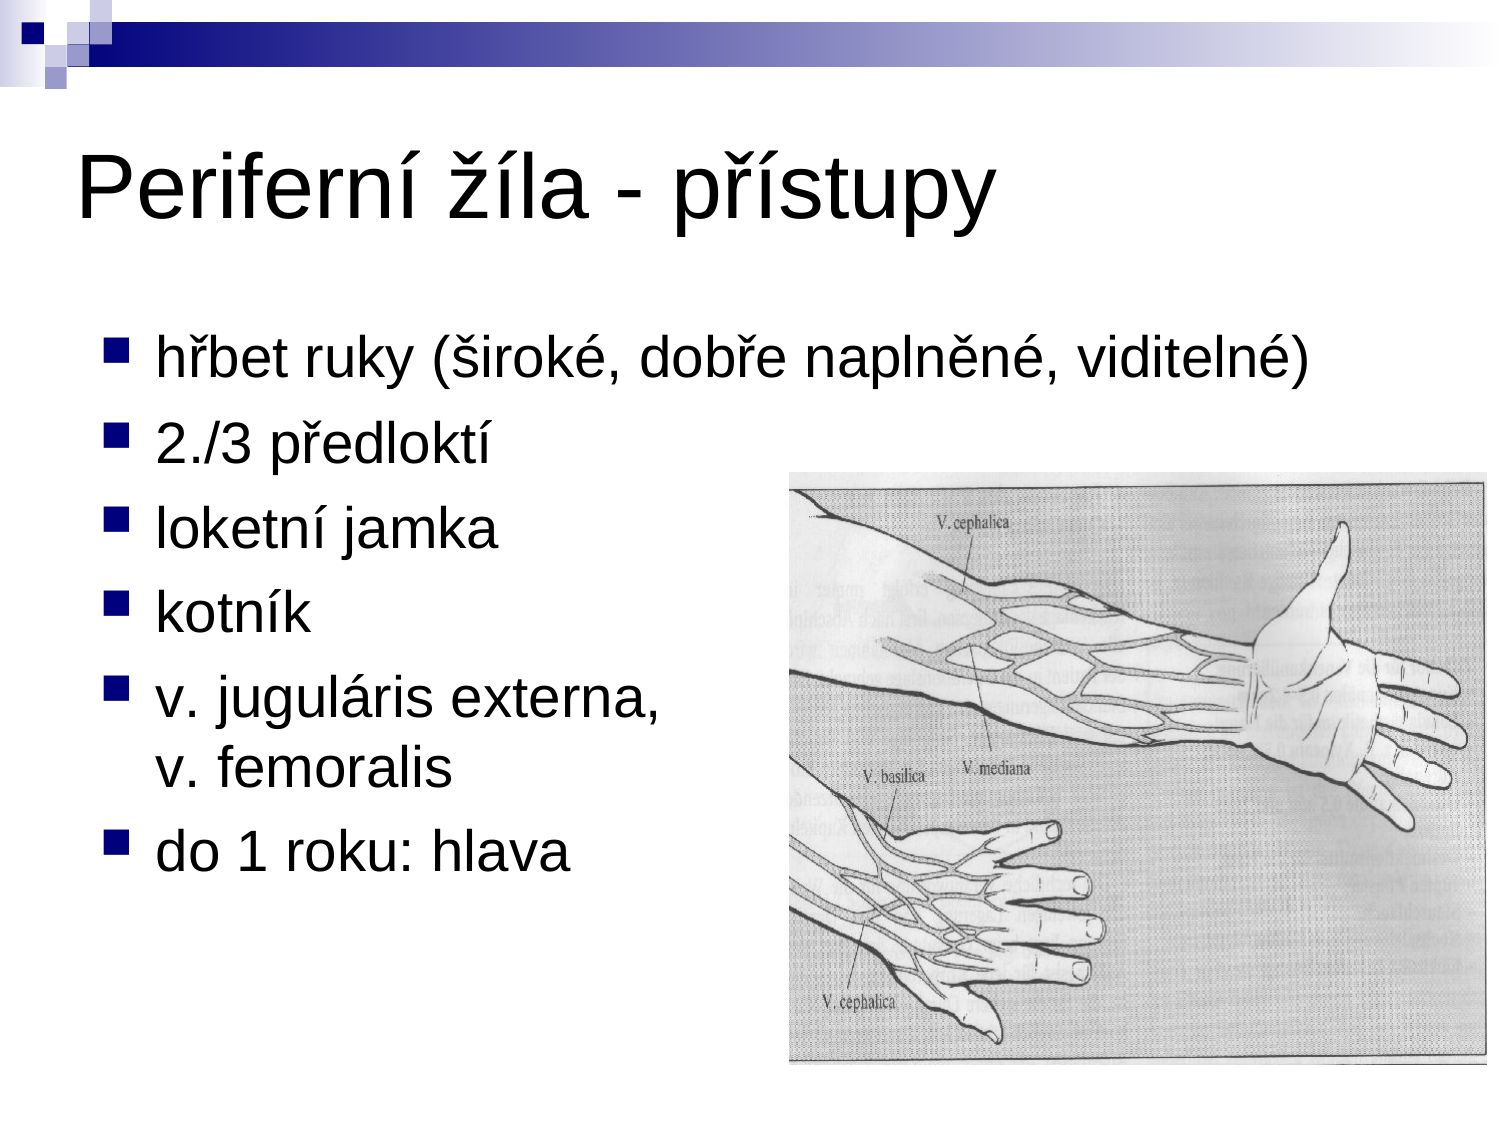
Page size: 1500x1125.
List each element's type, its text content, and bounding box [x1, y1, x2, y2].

picture [789, 472, 1487, 1065]
list hřbet ruky (široké, dobře naplněné, viditelné) 2./3 předloktí loketní jamka kotník v. juguláris externa, v. femoralis do 1 roku: hlava [100, 324, 1463, 1037]
title Periferní žíla - přístupy [75, 75, 1426, 301]
